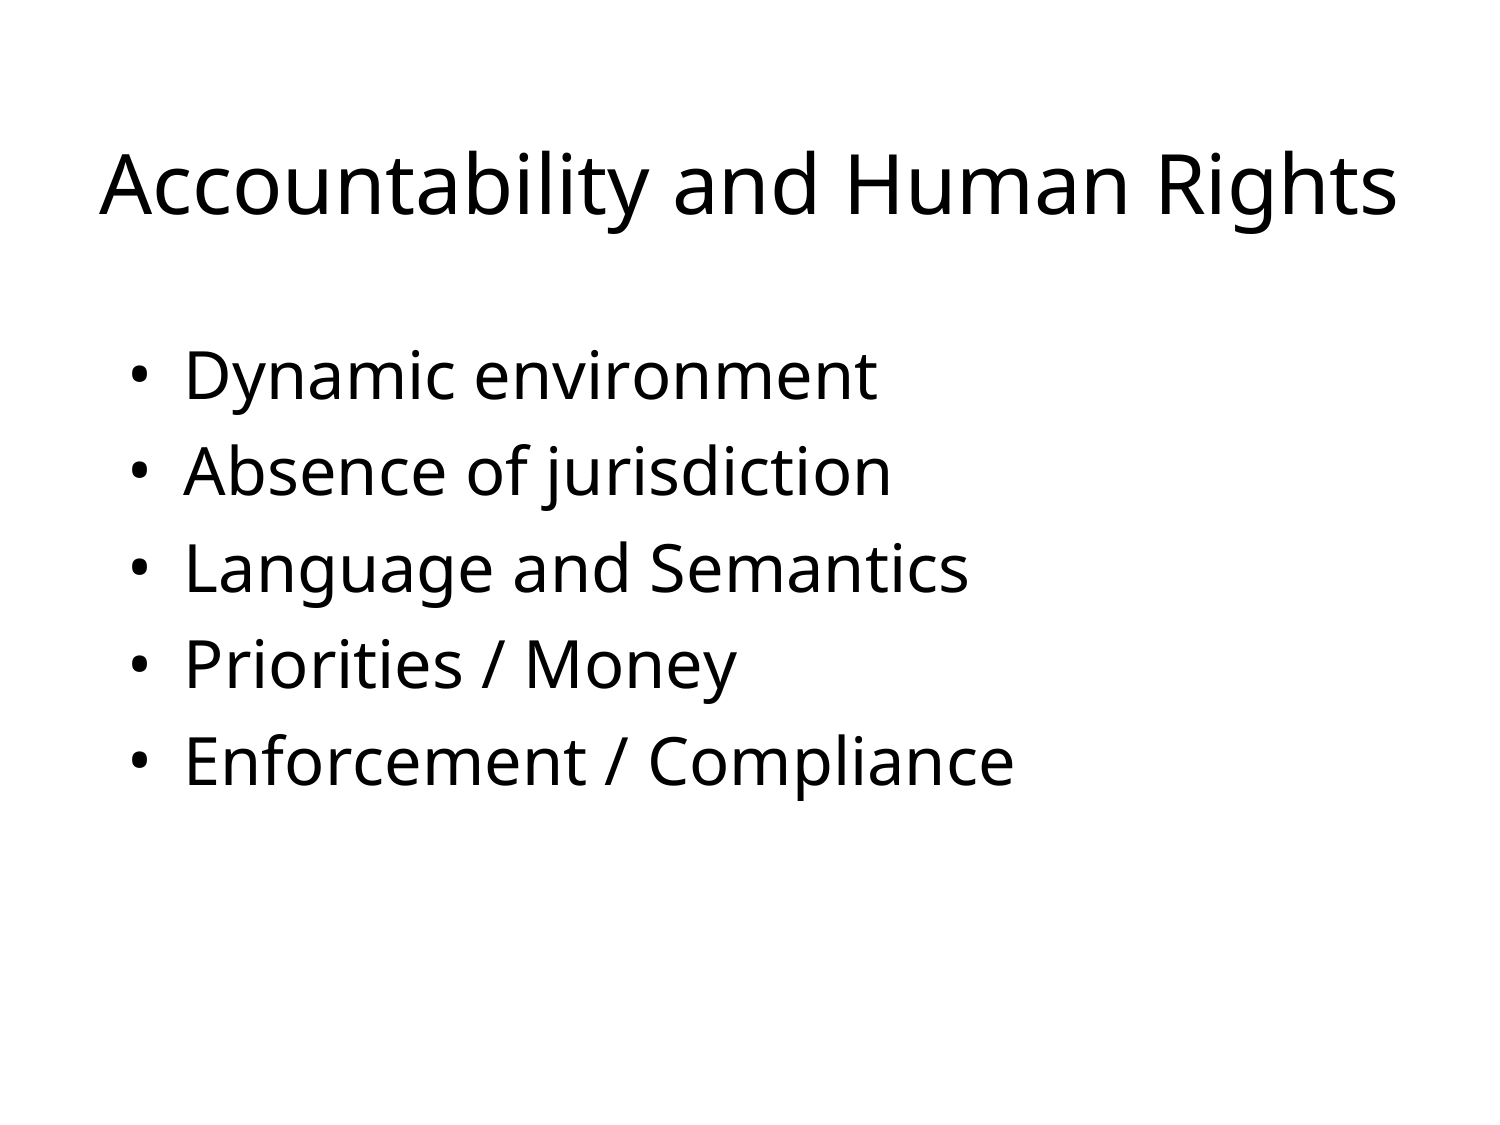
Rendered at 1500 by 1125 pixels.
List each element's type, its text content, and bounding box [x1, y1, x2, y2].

title Accountability and Human Rights [0, 87, 1500, 276]
list Dynamic environment Absence of jurisdiction Language and Semantics Priorities / Money Enforcement / Compliance [112, 324, 1388, 1001]
